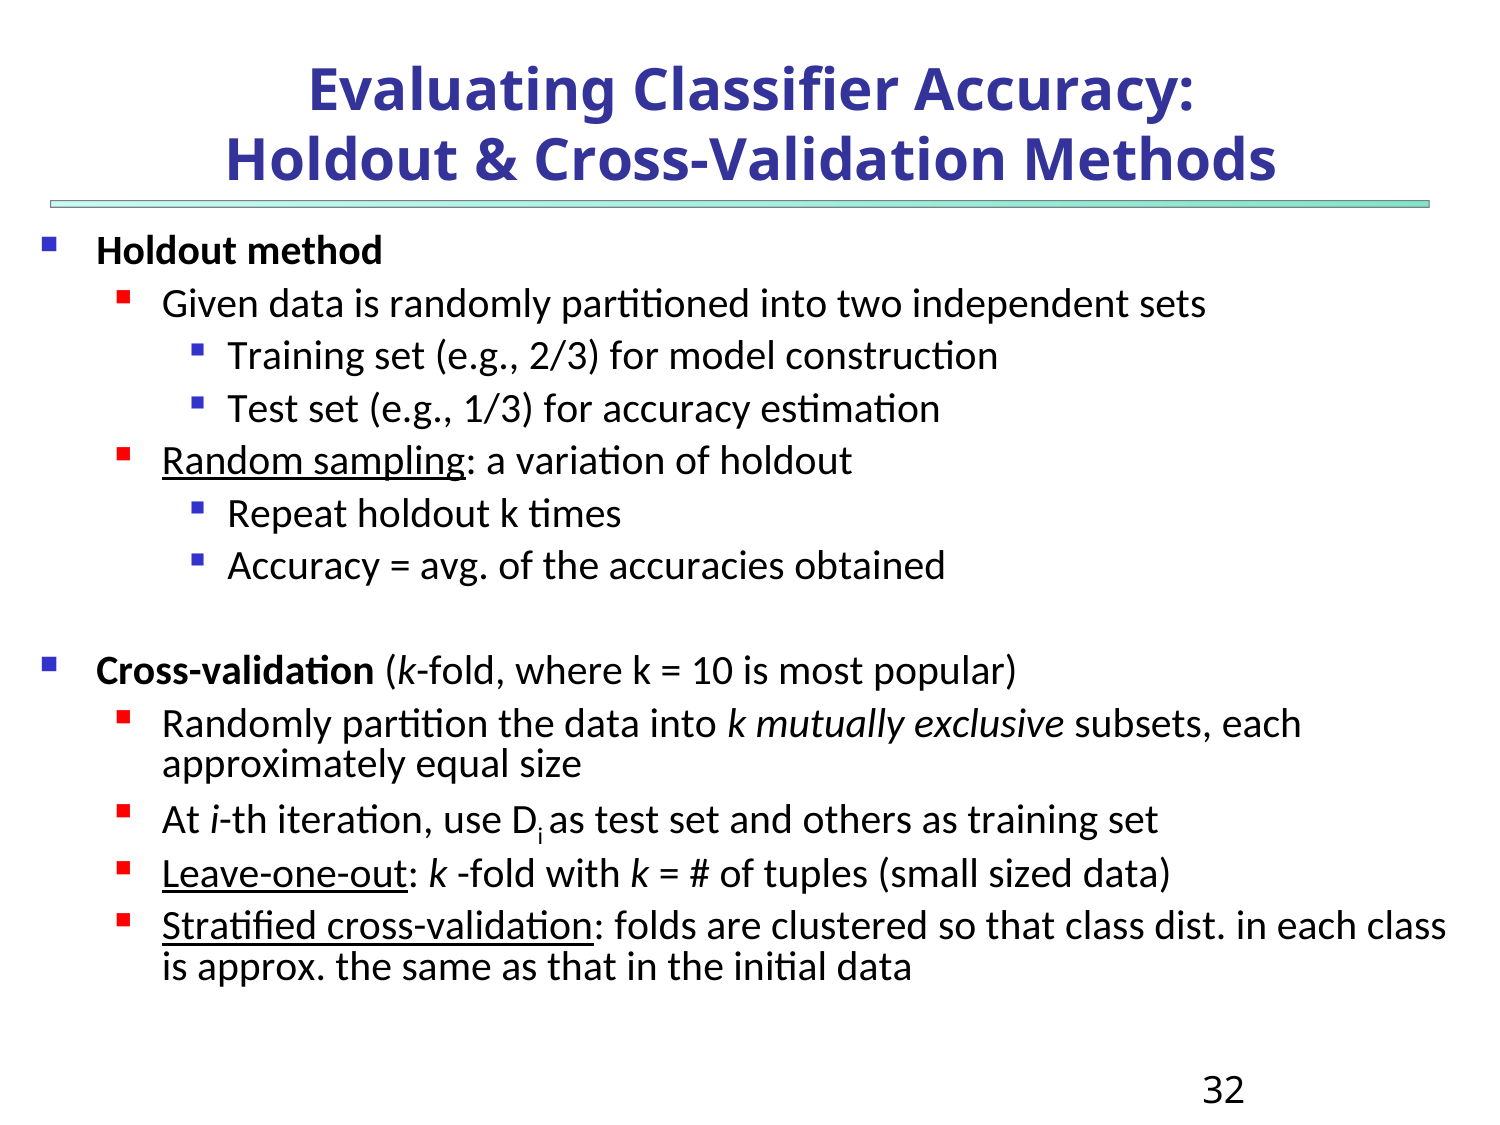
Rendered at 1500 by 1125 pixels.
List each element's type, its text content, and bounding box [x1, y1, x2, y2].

list Holdout method Given data is randomly partitioned into two independent sets Training set (e.g., 2/3) for model construction Test set (e.g., 1/3) for accuracy estimation Random sampling: a variation of holdout Repeat holdout k times Accuracy = avg. of the accuracies obtained Cross-validation (k-fold, where k = 10 is most popular) Randomly partition the data into k mutually exclusive subsets, each approximately equal size At i-th iteration, use Di as test set and others as training set Leave-one-out: k -fold with k = # of tuples (small sized data) Stratified cross-validation: folds are clustered so that class dist. in each class is approx. the same as that in the initial data [24, 224, 1463, 1091]
title Evaluating Classifier Accuracy: Holdout & Cross-Validation Methods [87, 24, 1415, 201]
text_box <number> [1187, 1062, 1500, 1125]
